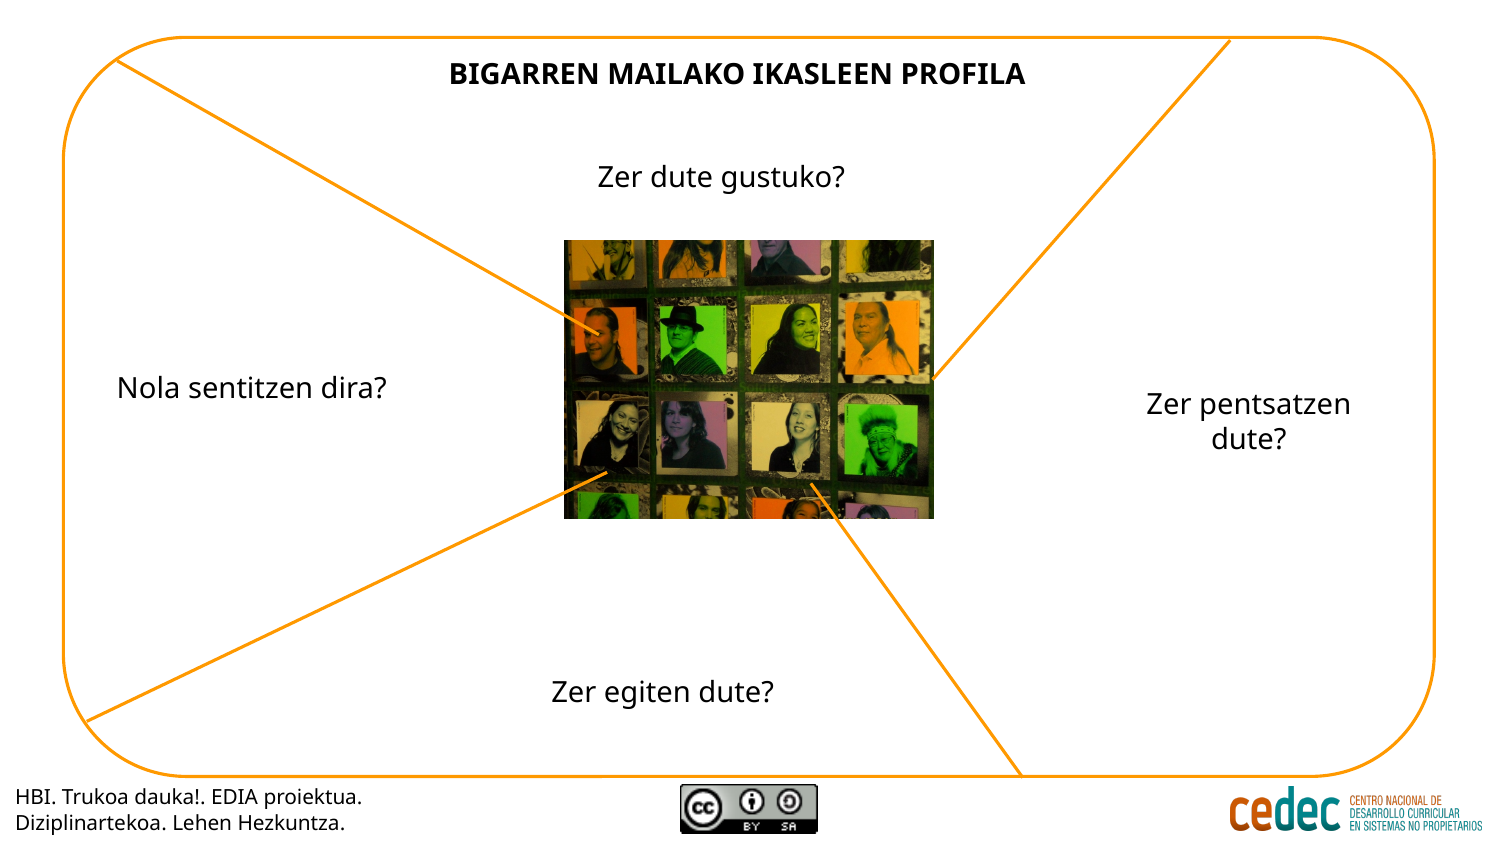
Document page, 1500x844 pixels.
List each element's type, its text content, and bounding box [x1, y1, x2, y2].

text_box Zer pentsatzen dute? [1089, 370, 1408, 444]
picture [564, 240, 934, 519]
text_box Zer egiten dute? [492, 658, 834, 732]
text_box [63, 37, 1435, 777]
text_box Nola sentitzen dira? [81, 354, 423, 420]
text_box Zer dute gustuko? [556, 143, 887, 198]
text_box HBI. Trukoa dauka!. EDIA proiektua. Diziplinartekoa. Lehen Hezkuntza. [0, 776, 493, 842]
picture [1230, 786, 1482, 832]
picture [680, 784, 818, 834]
text_box BIGARREN MAILAKO IKASLEEN PROFILA [410, 40, 1065, 114]
